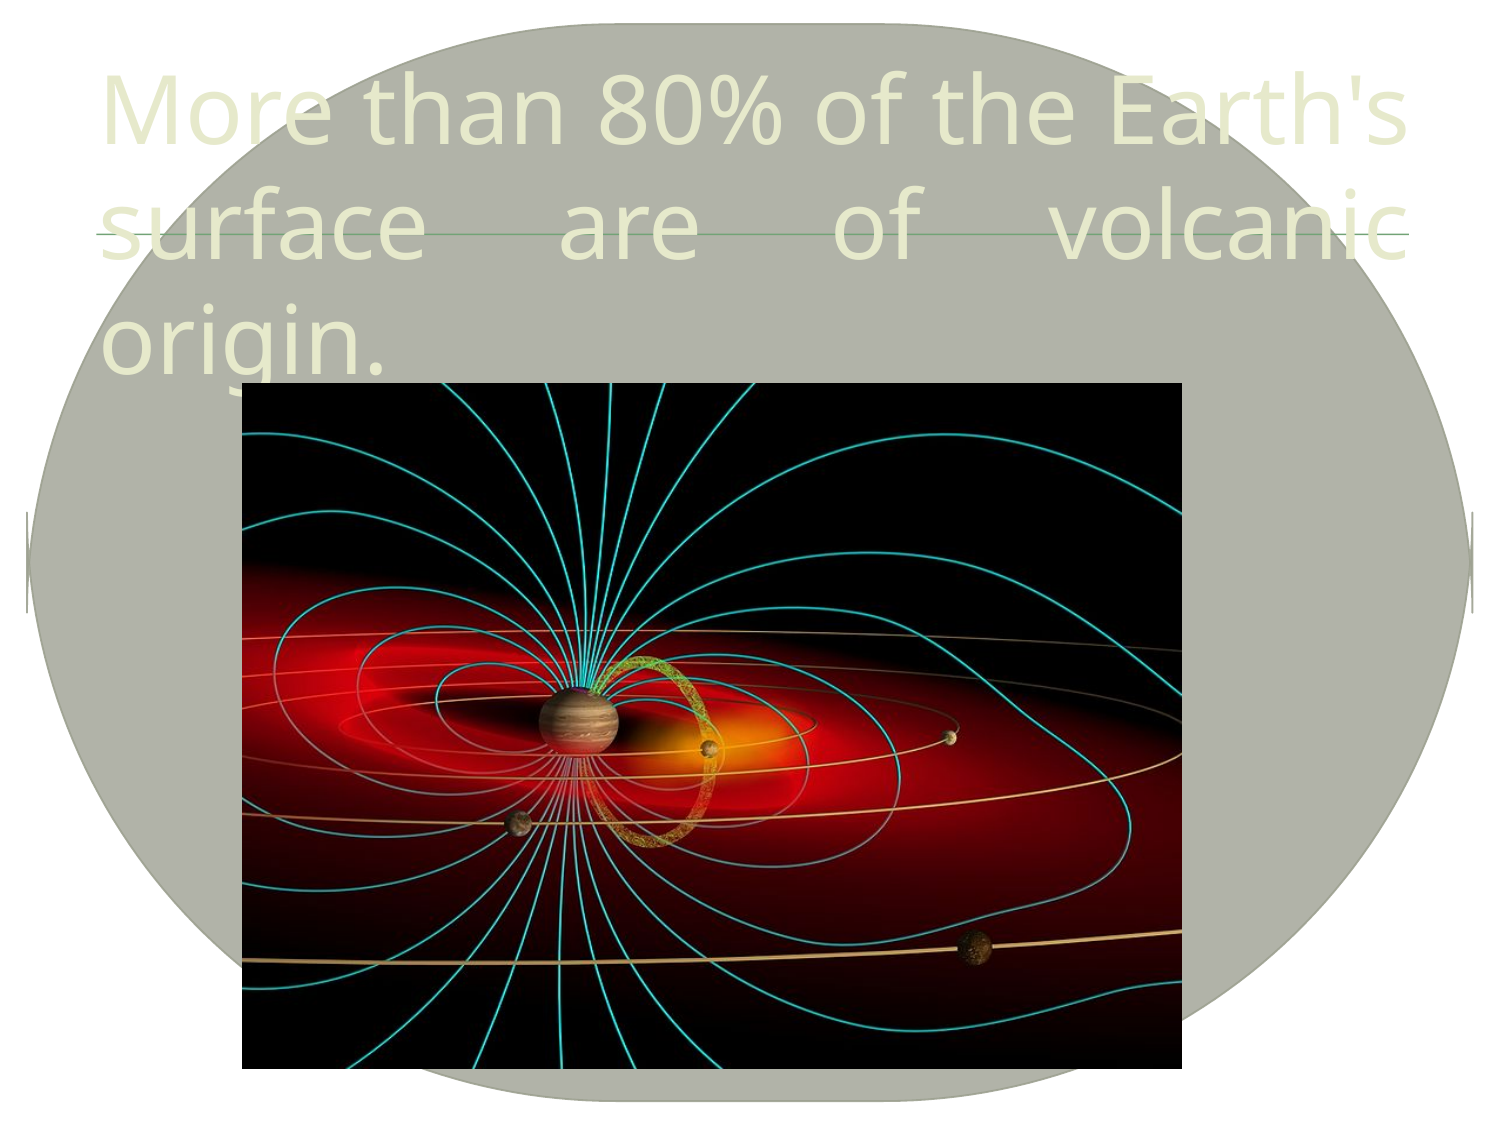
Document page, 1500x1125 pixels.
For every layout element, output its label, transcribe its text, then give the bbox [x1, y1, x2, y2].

title More than 80% of the Earth's surface are of volcanic origin. [75, 41, 1425, 291]
picture [242, 383, 1182, 1069]
